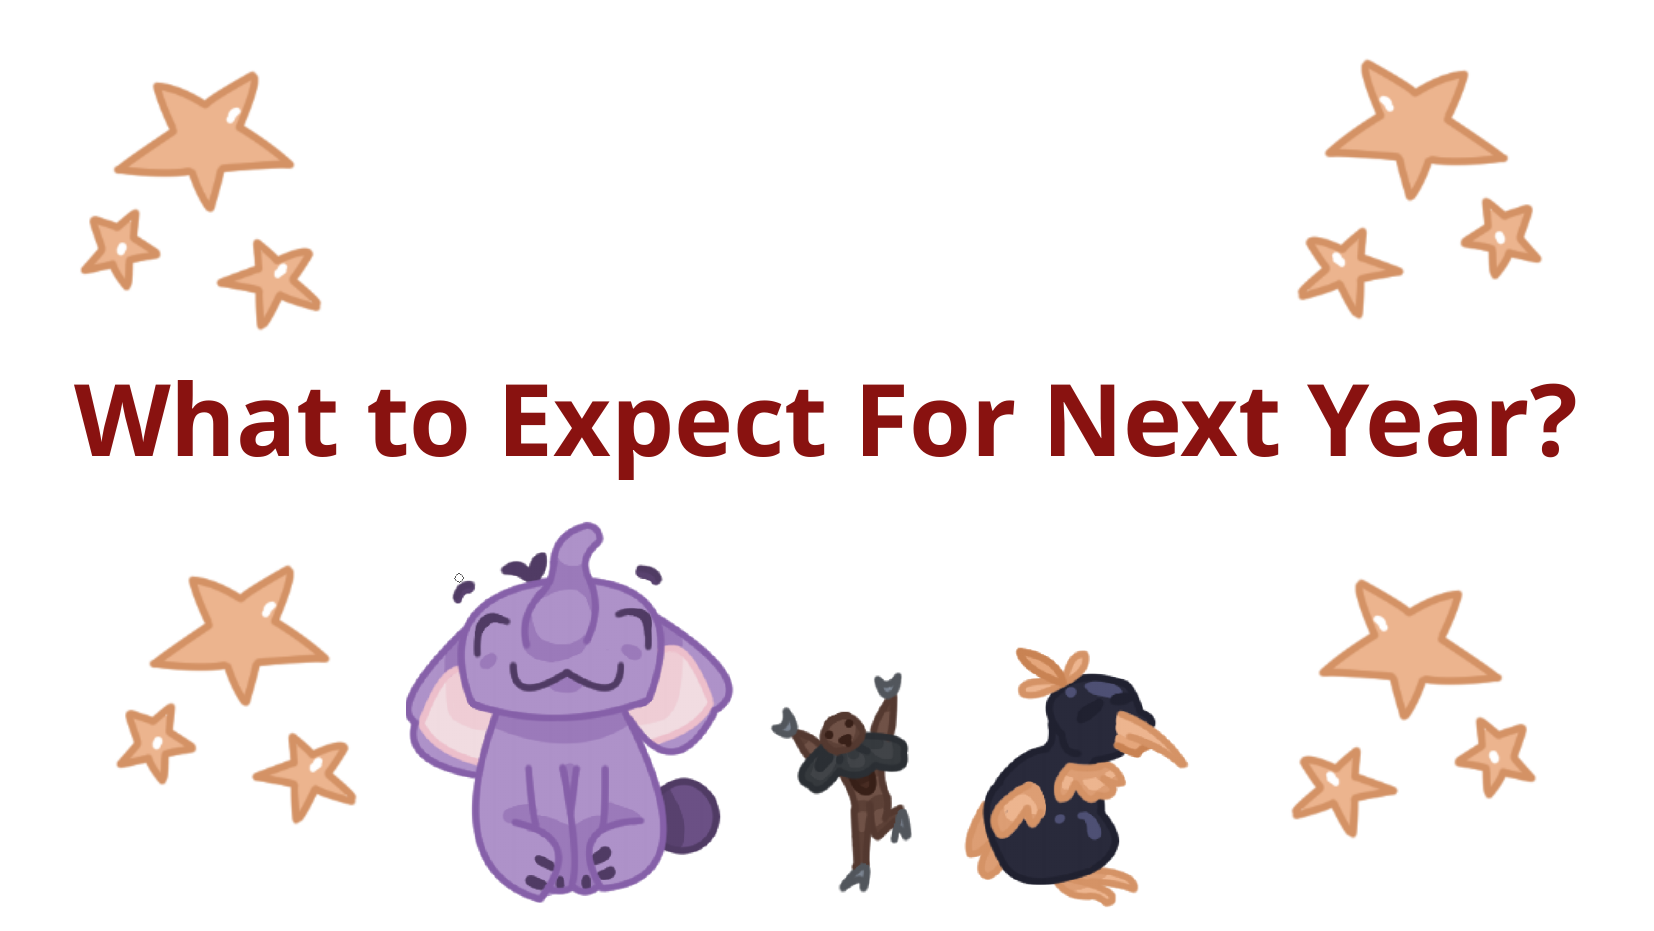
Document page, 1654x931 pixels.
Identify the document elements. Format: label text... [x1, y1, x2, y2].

picture [47, 505, 1607, 931]
text_box What to Expect For Next Year? [0, 342, 1654, 609]
picture [11, 11, 414, 358]
picture [1204, 0, 1613, 346]
